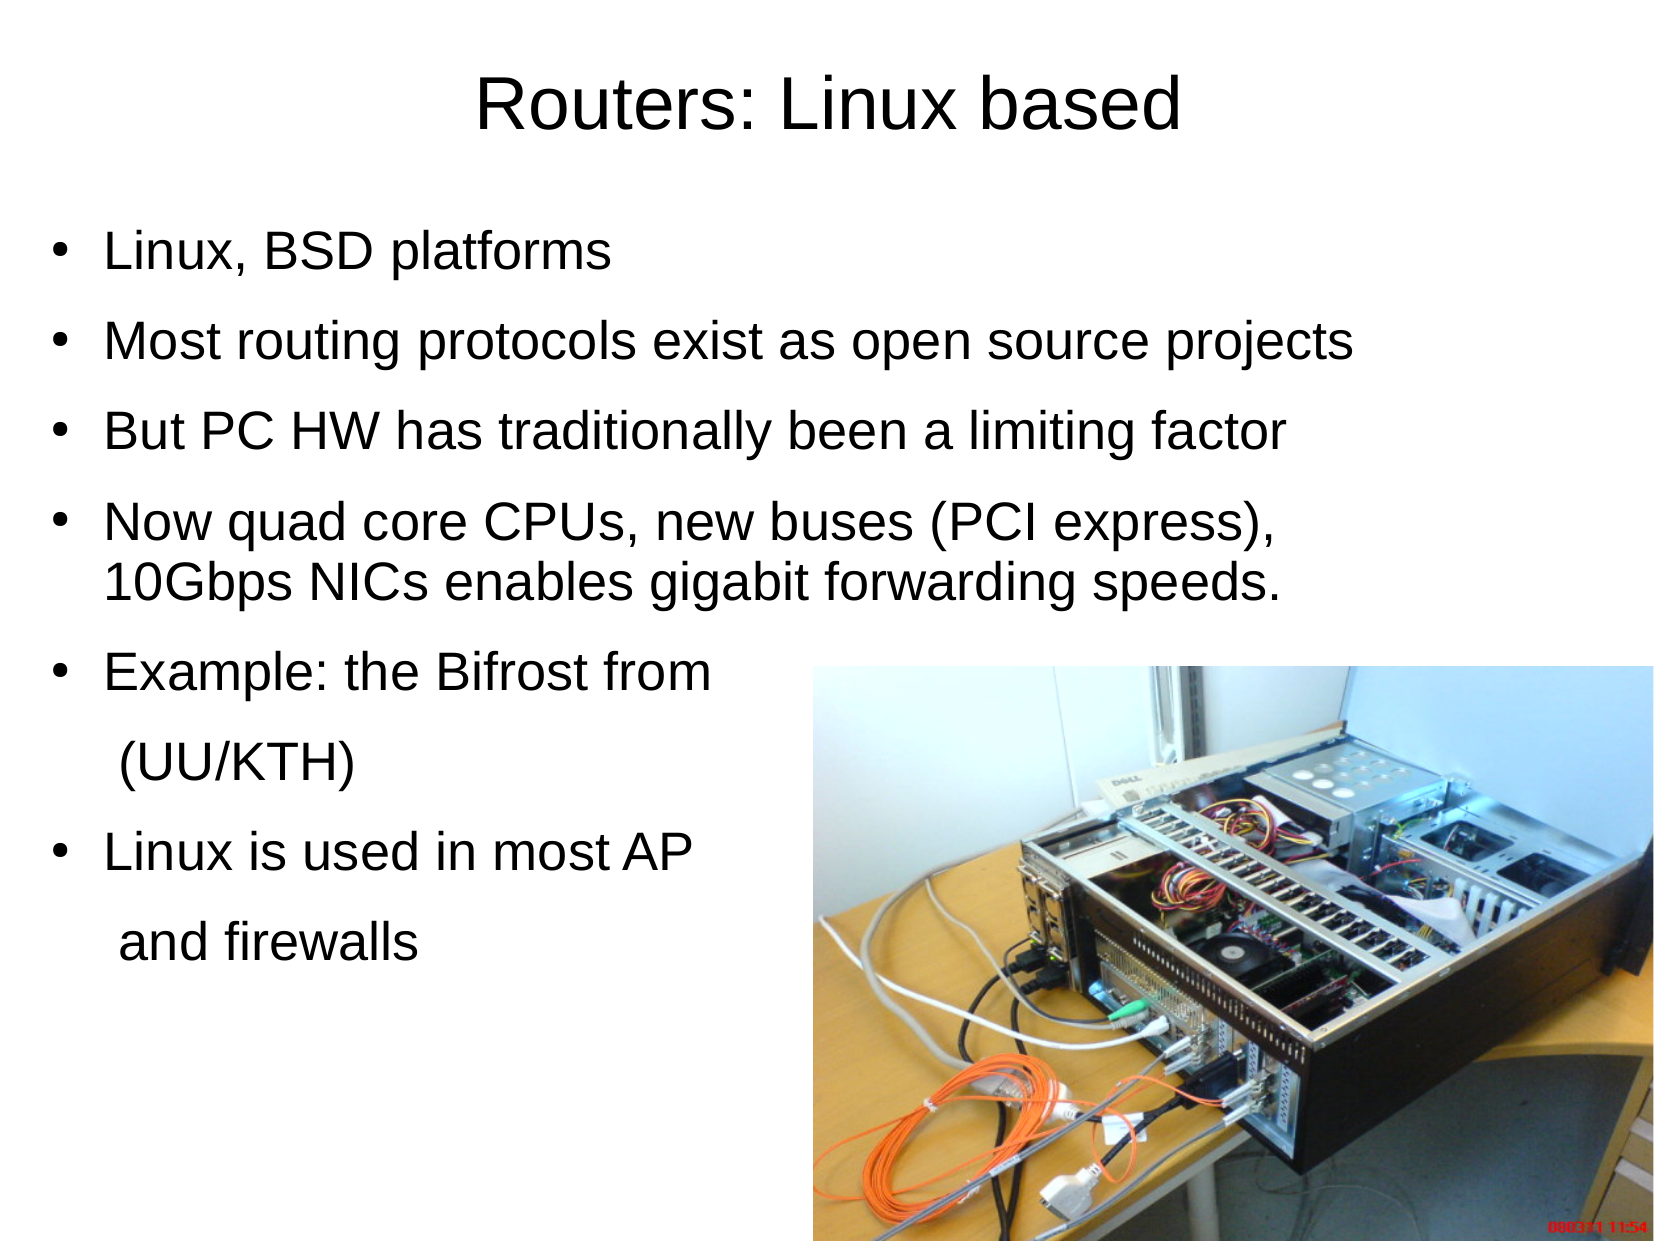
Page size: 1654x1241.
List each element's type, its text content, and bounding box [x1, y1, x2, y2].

picture [813, 666, 1654, 1241]
list Linux, BSD platforms Most routing protocols exist as open source projects But PC HW has traditionally been a limiting factor Now quad core CPUs, new buses (PCI express), 10Gbps NICs enables gigabit forwarding speeds. Example: the Bifrost from (UU/KTH) Linux is used in most AP and firewalls [32, 220, 1446, 1033]
title Routers: Linux based [133, 0, 1546, 208]
